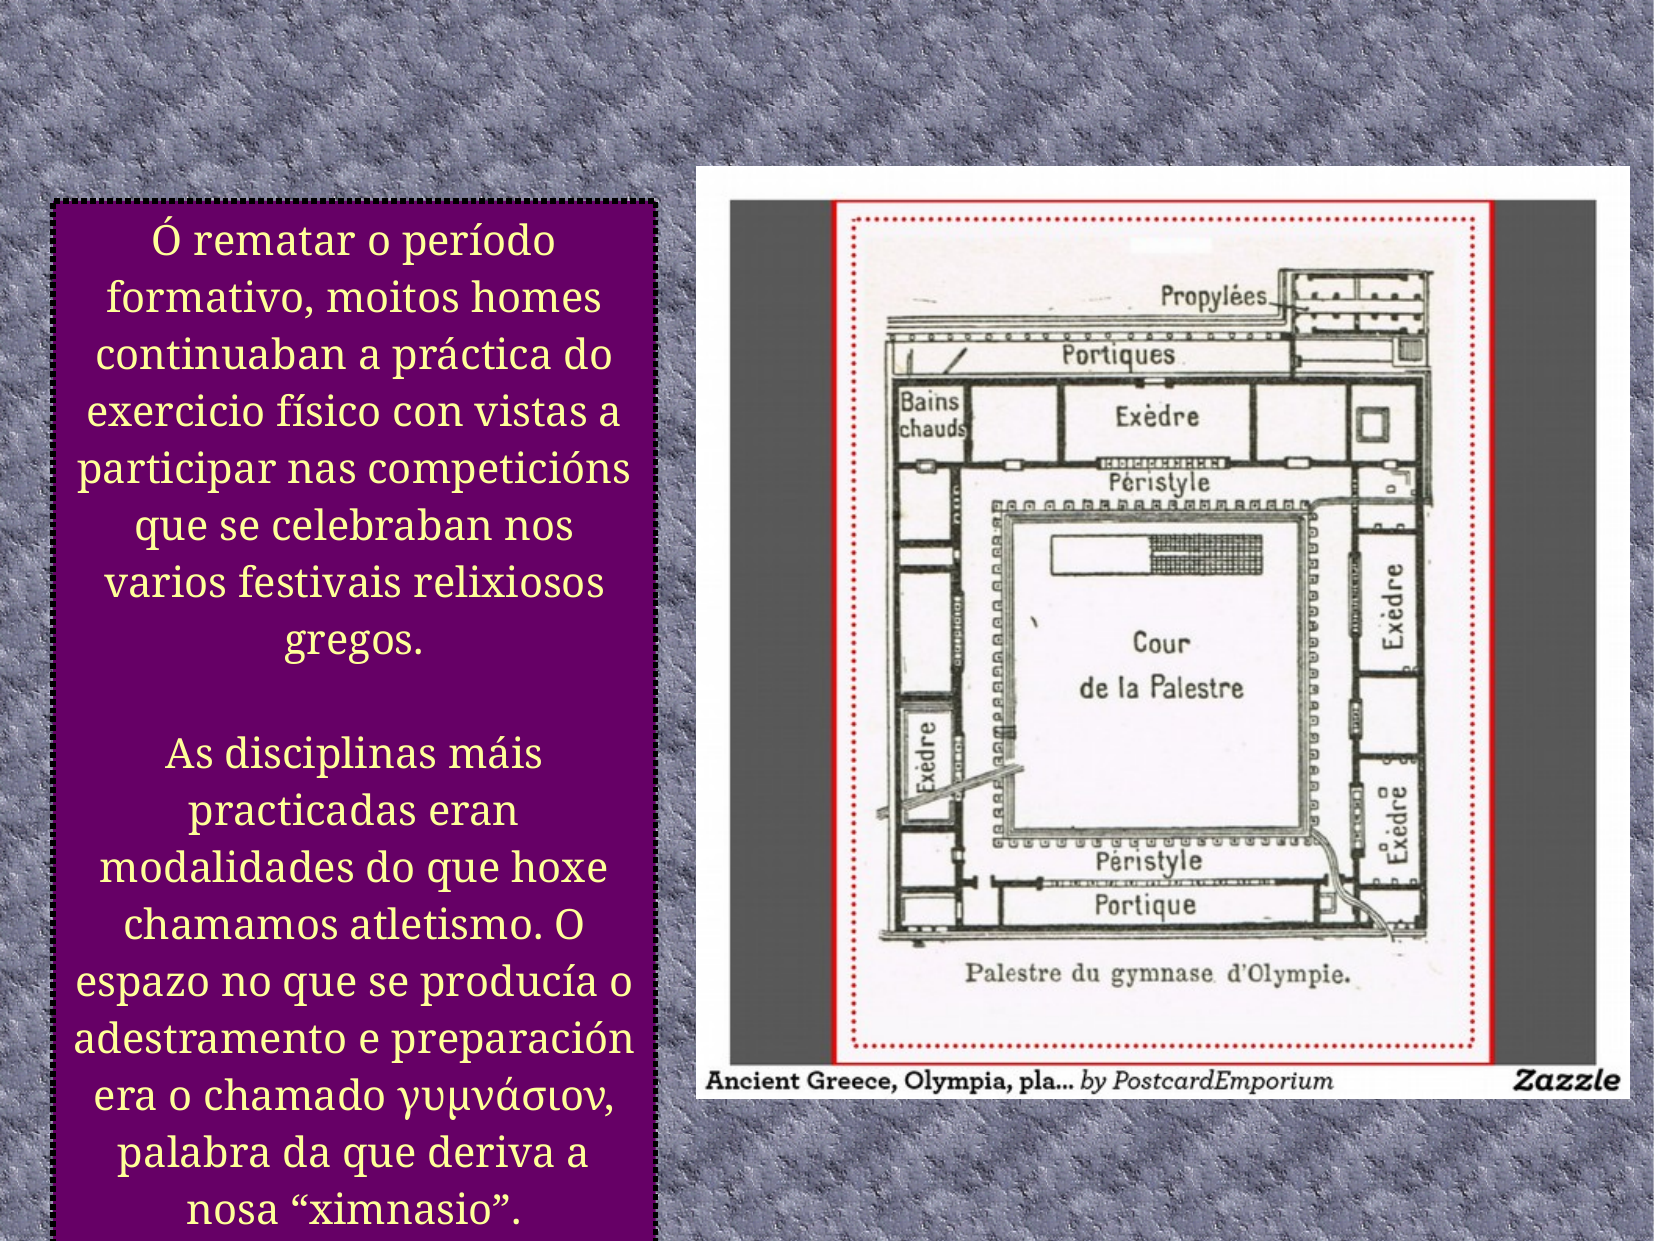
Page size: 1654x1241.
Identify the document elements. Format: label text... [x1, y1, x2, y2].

text_box Ó rematar o período formativo, moitos homes continuaban a práctica do exercicio físico con vistas a participar nas competicións que se celebraban nos varios festivais relixiosos gregos. As disciplinas máis practicadas eran modalidades do que hoxe chamamos atletismo. O espazo no que se producía o adestramento e preparación era o chamado γυμνάσιον, palabra da que deriva a nosa “ximnasio”. Tamén se cultivaban o remo e a equitación, pero non tiñan o mesmo prestixio. [53, 200, 656, 1067]
picture [0, 0, 1654, 1241]
